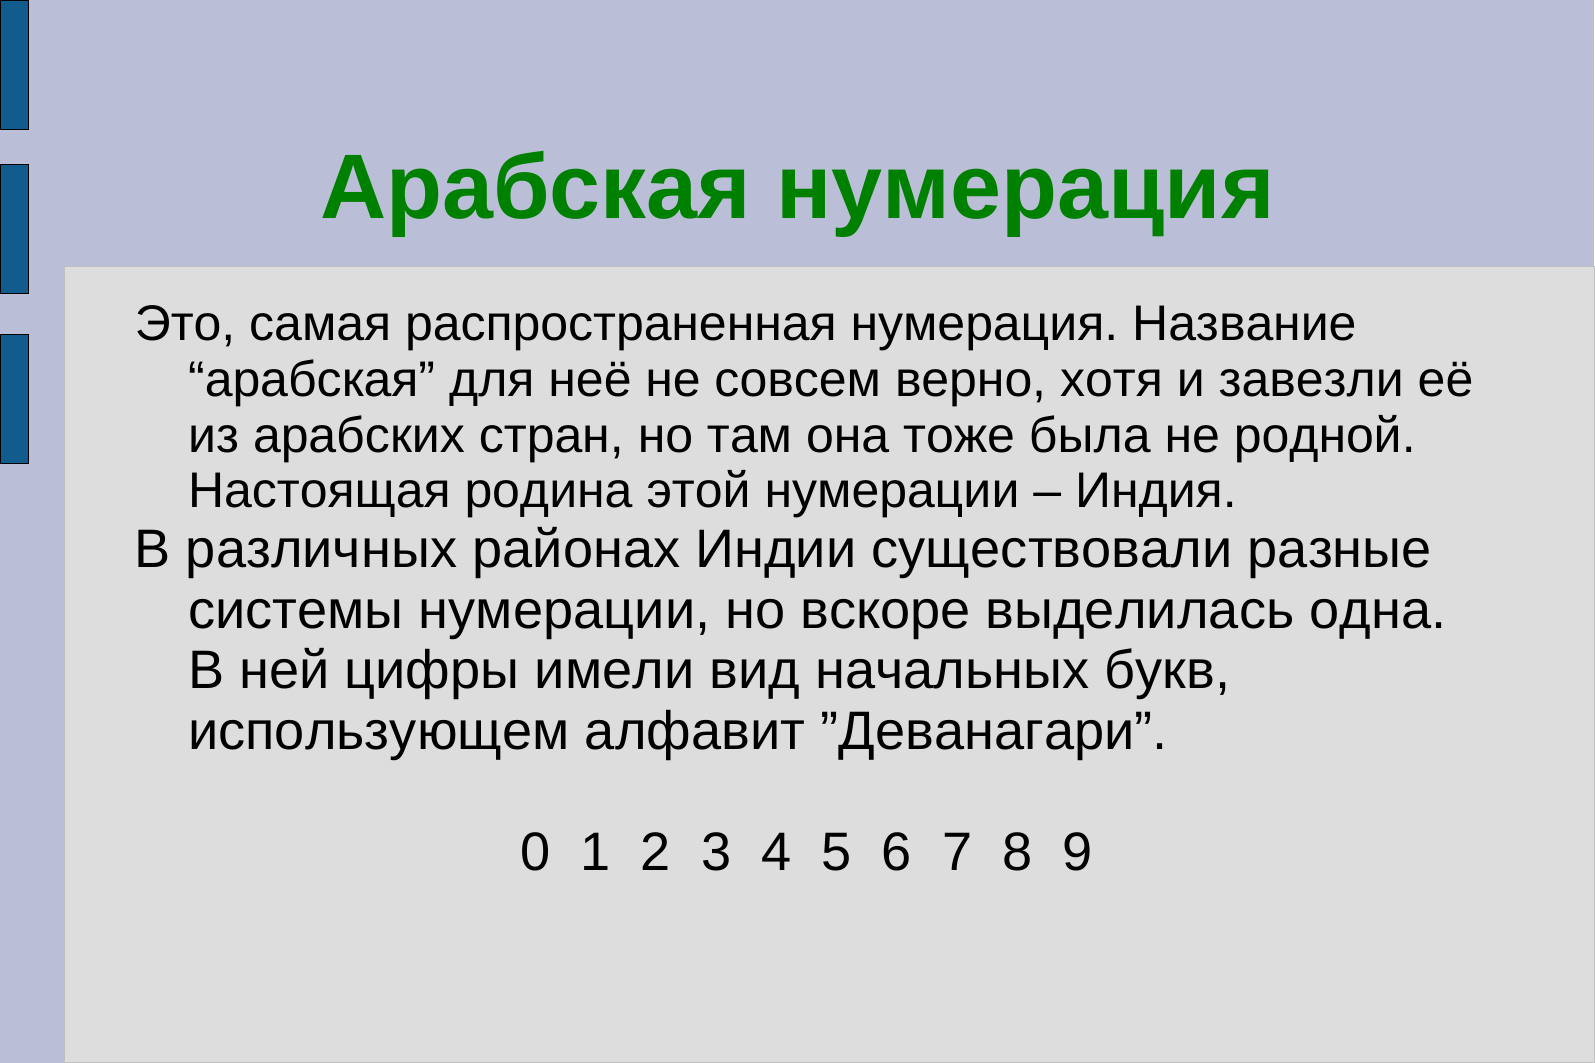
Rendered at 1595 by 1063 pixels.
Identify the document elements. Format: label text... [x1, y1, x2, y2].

list Это, самая распространенная нумерация. Название “арабская” для неё не совсем верно, хотя и завезли её из арабских стран, но там она тоже была не родной. Настоящая родина этой нумерации – Индия. В различных районах Индии существовали разные системы нумерации, но вскоре выделилась одна. В ней цифры имели вид начальных букв, использующем алфавит ”Деванагари”. 0 1 2 3 4 5 6 7 8 9 [117, 295, 1479, 966]
title Арабская нумерация [117, 98, 1479, 276]
